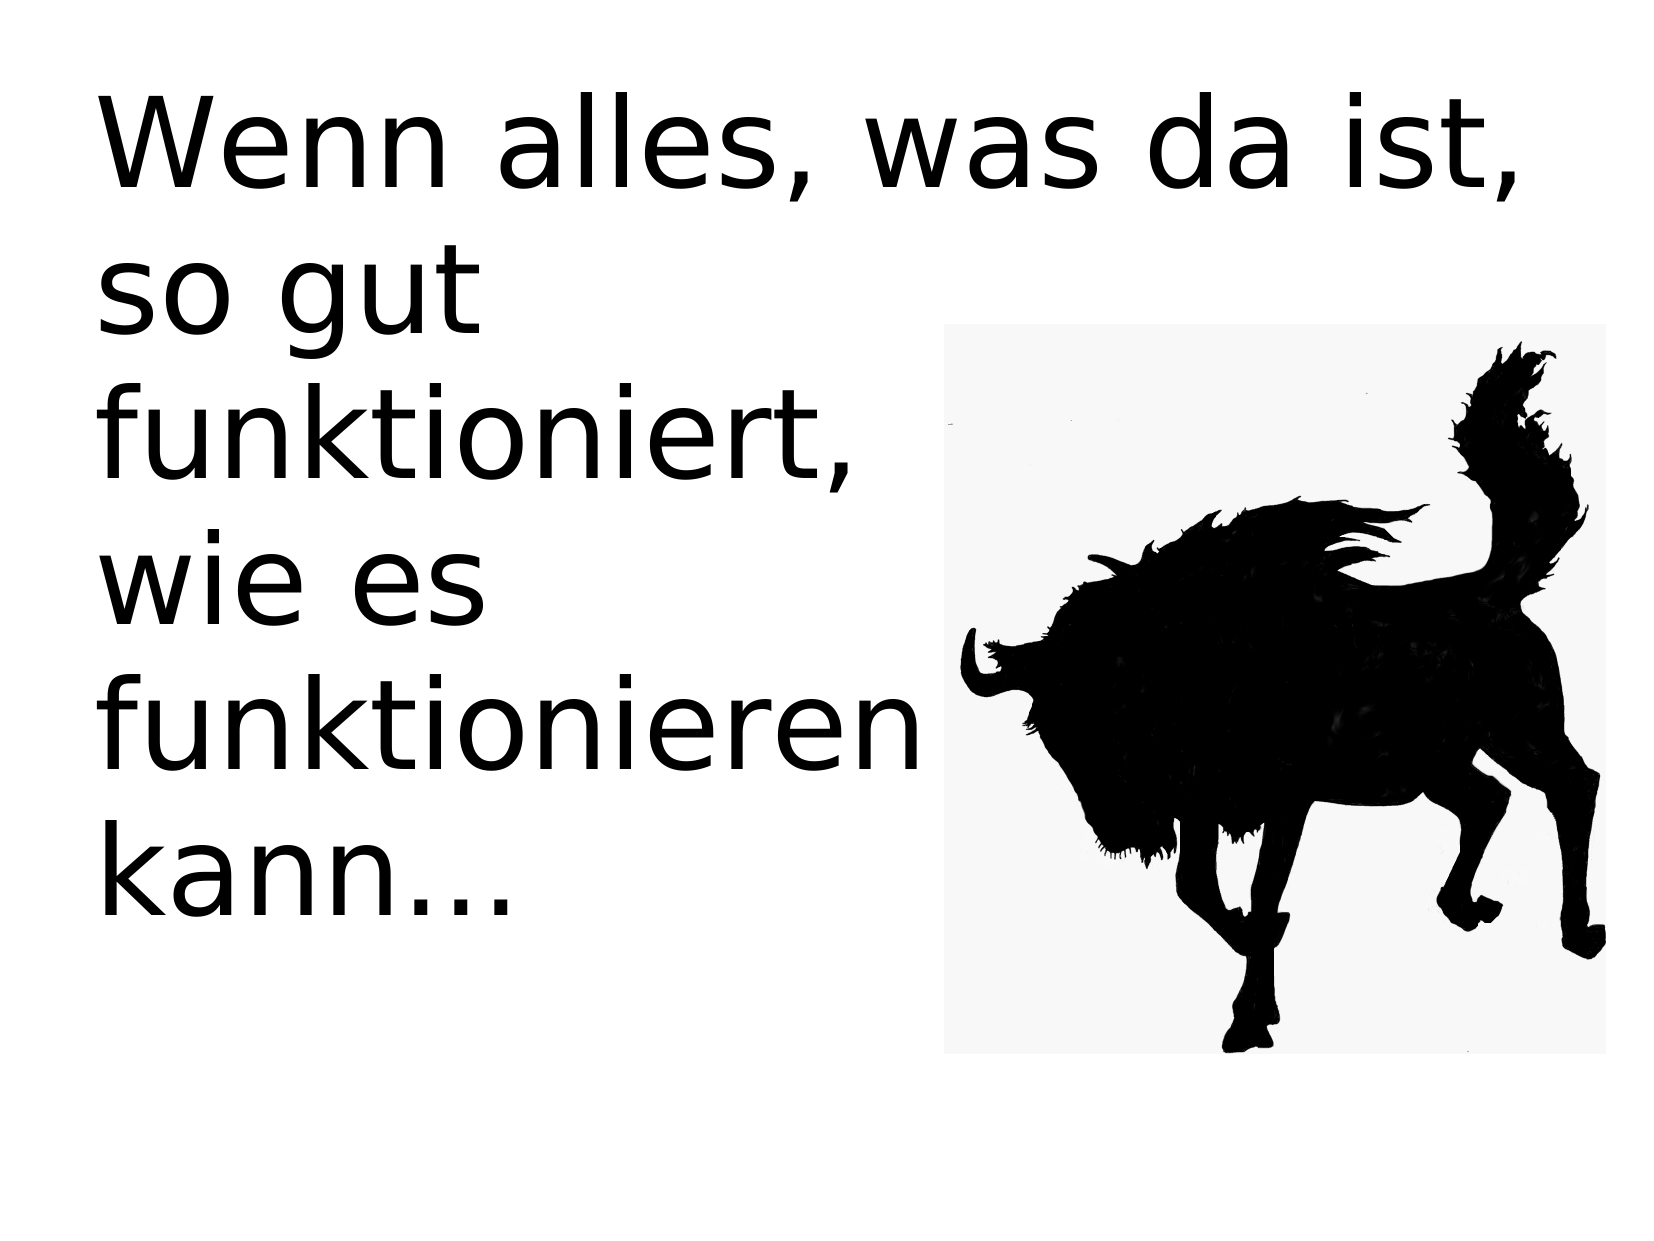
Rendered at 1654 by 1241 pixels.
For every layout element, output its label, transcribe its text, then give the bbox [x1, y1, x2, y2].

picture [1571, 324, 1606, 1054]
list Wenn alles, was da ist, so gut funktioniert, wie es funktionieren kann... [23, 71, 1571, 1063]
